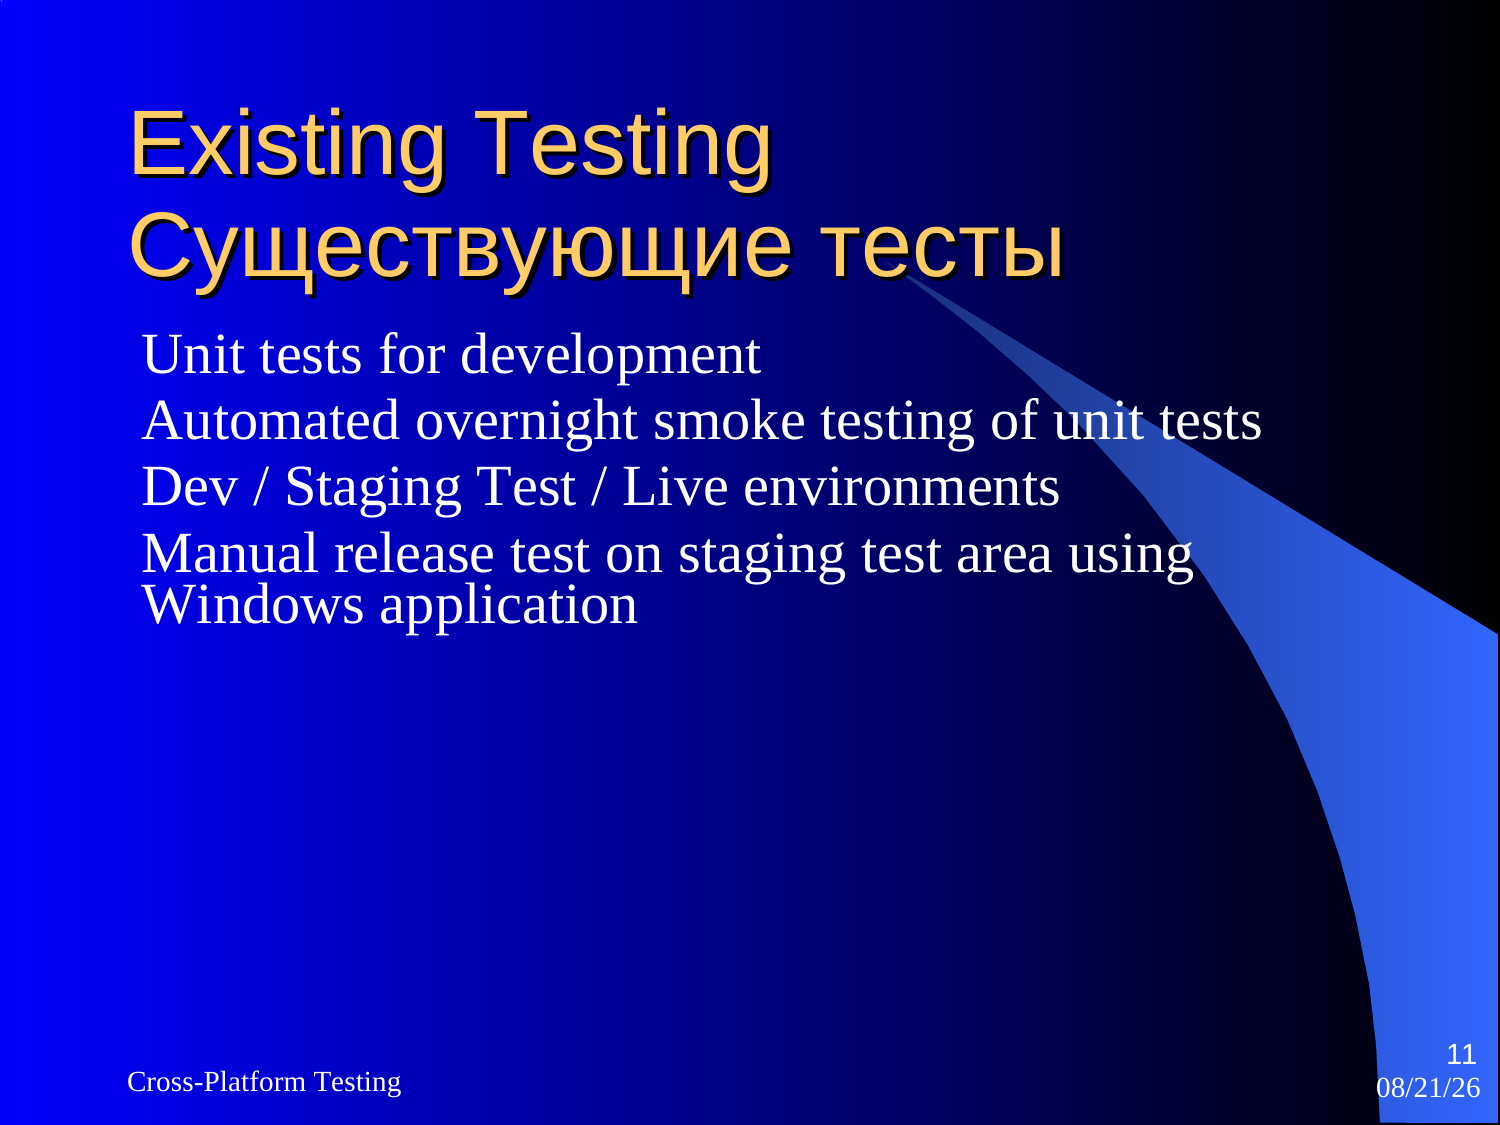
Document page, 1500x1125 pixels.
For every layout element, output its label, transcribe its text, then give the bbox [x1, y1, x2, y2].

list Unit tests for development Automated overnight smoke testing of unit tests Dev / Staging Test / Live environments Manual release test on staging test area using Windows application [111, 324, 1387, 1001]
title Existing Testing Существующие тесты [111, 83, 1438, 304]
